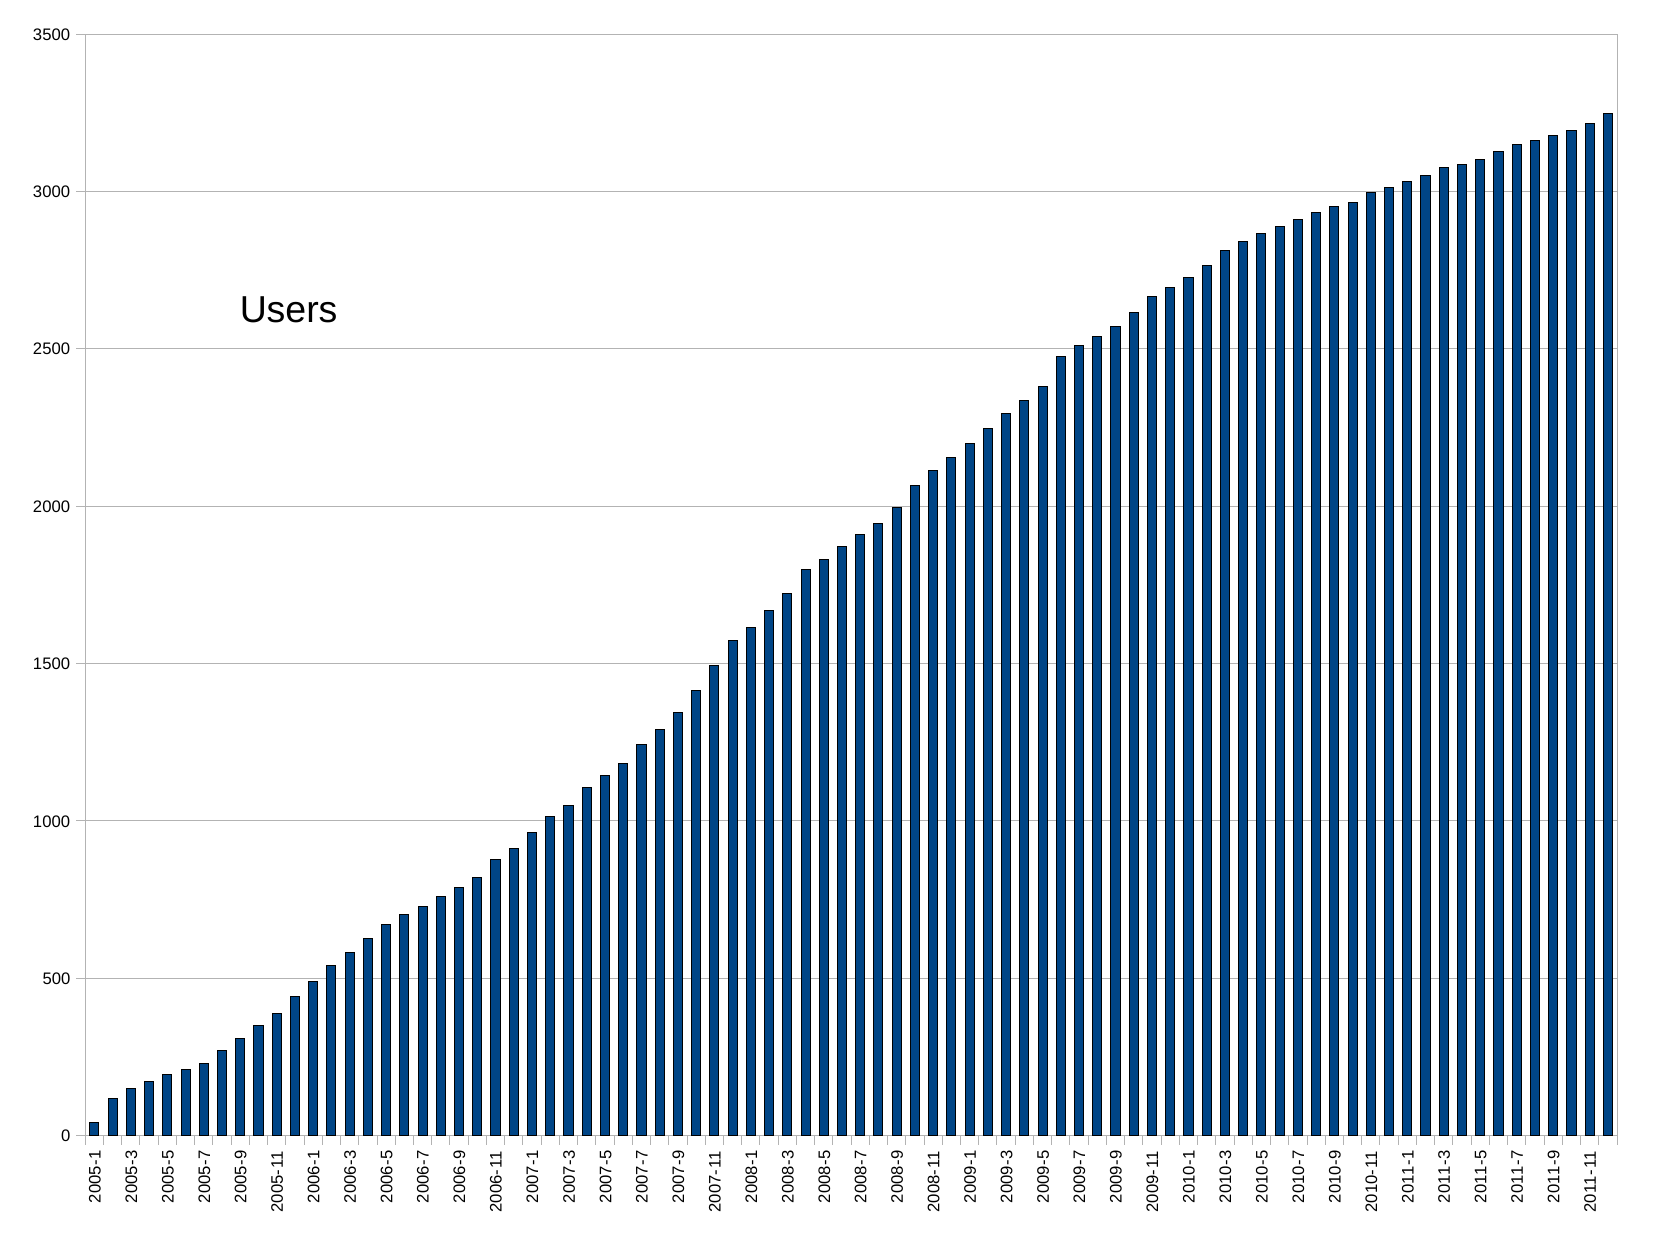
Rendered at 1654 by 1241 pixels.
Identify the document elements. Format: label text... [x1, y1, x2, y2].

chart [0, 0, 1651, 1238]
text_box Users [225, 280, 353, 338]
